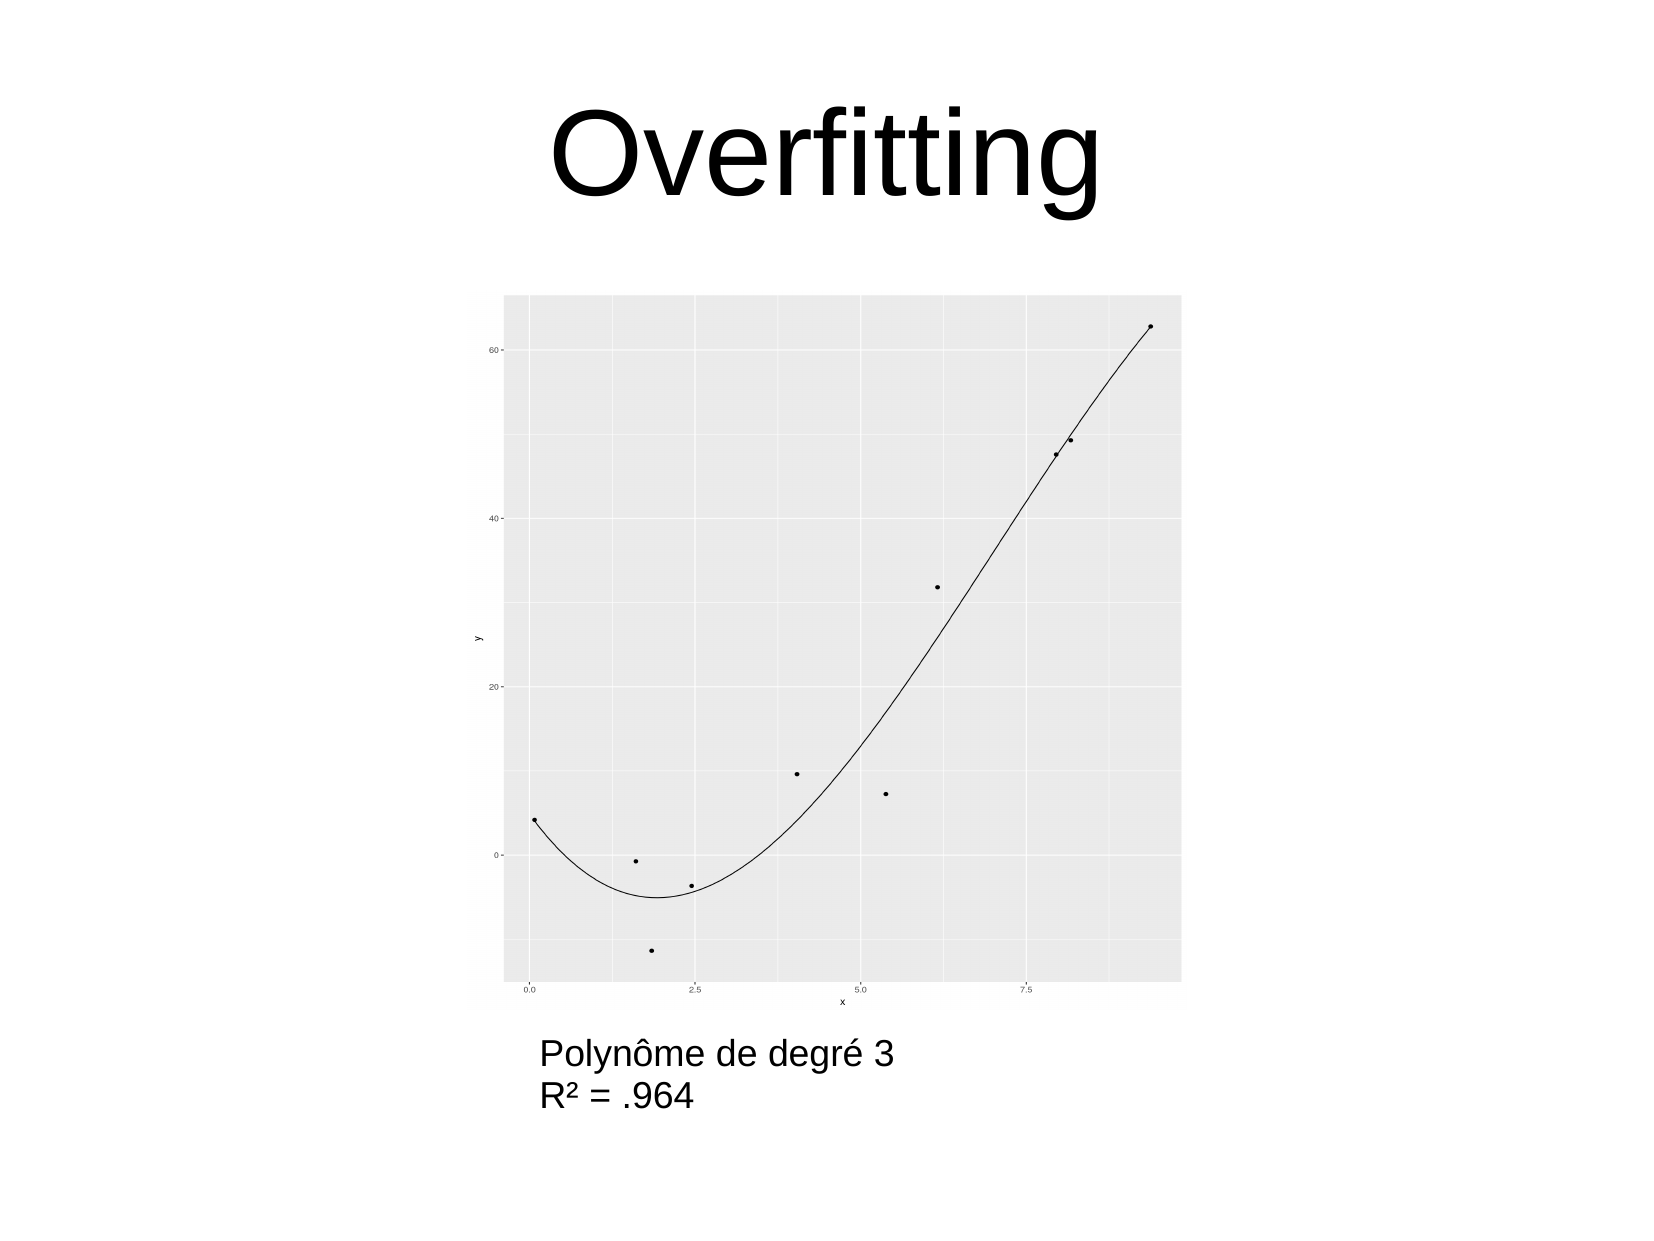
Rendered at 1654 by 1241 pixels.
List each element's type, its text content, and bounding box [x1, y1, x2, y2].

picture [467, 290, 1187, 1010]
title Overfitting [82, 49, 1571, 257]
text_box Polynôme de degré 3 R² = .964 [524, 1024, 1177, 1166]
